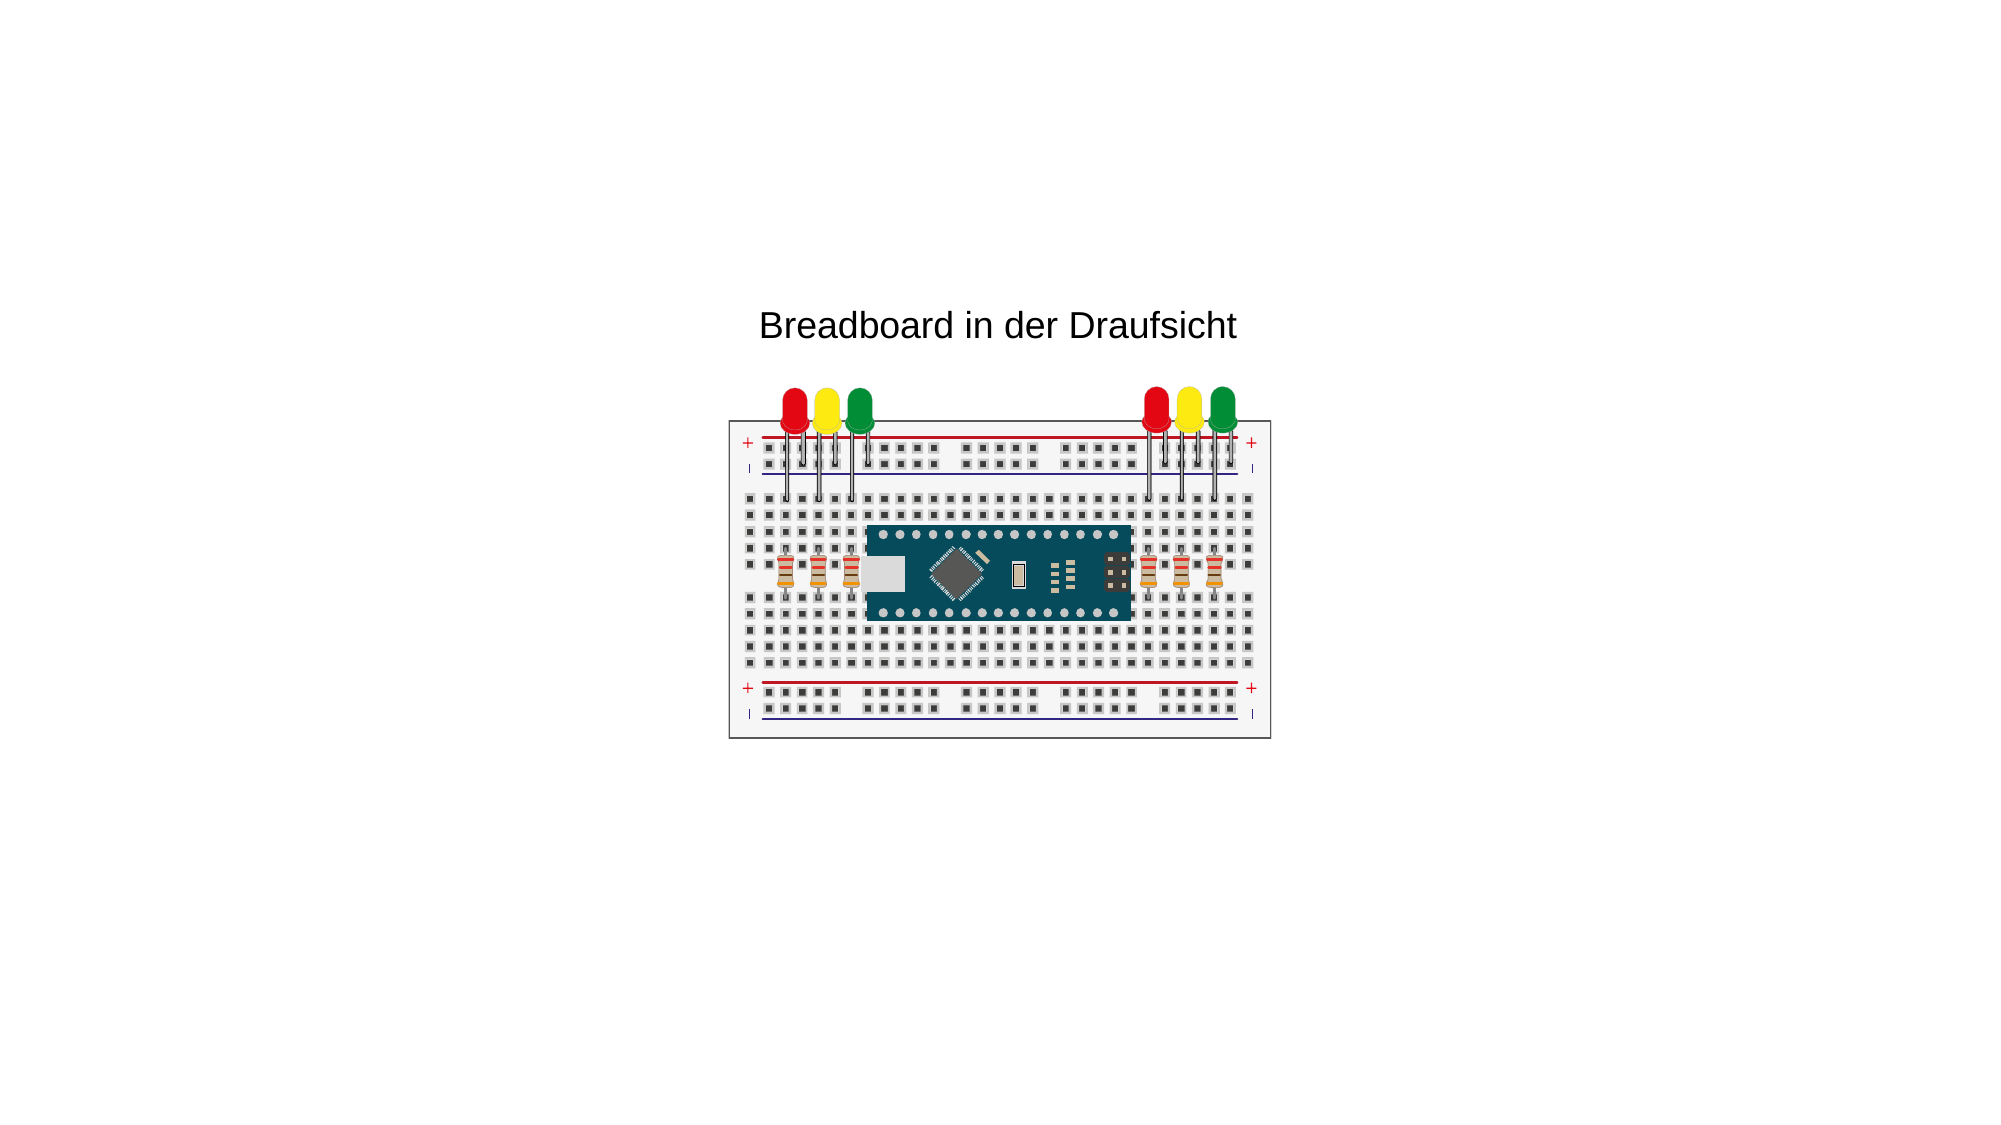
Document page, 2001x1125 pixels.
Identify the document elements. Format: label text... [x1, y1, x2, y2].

text_box Breadboard in der Draufsicht [744, 297, 1252, 355]
picture [728, 386, 1272, 739]
